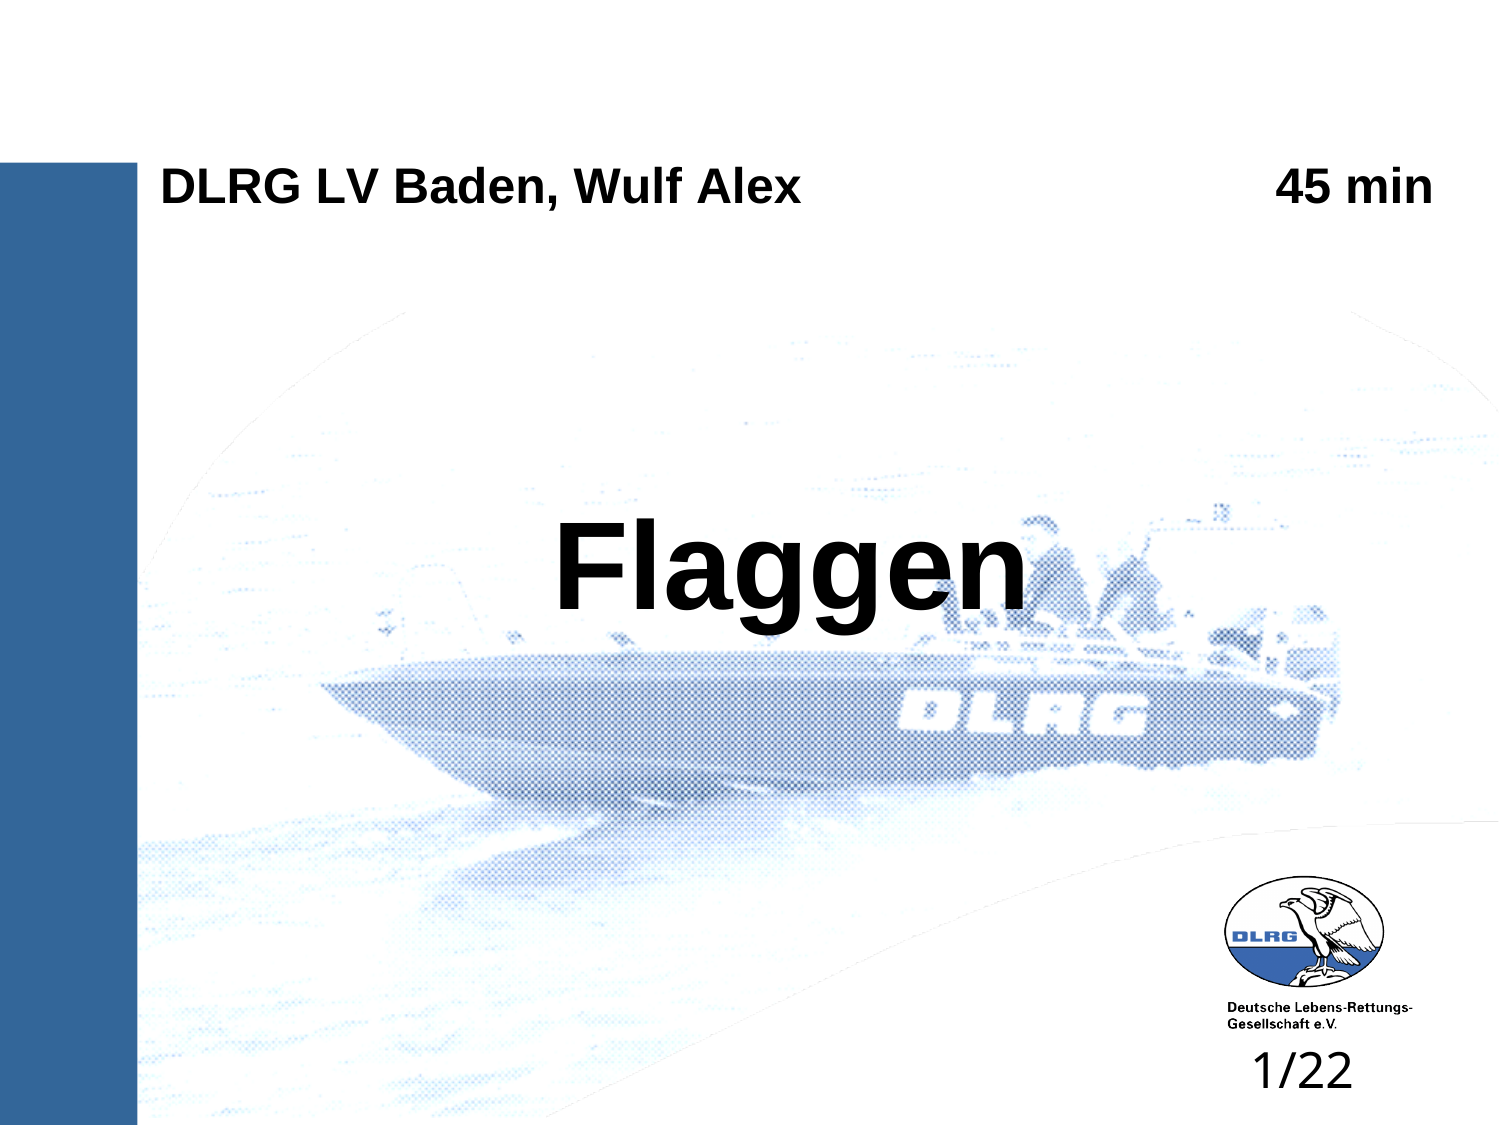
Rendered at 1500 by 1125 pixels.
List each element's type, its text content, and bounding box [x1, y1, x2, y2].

text_box <Nummer>/22 [1235, 1030, 1500, 1107]
picture [138, 311, 1499, 1118]
text_box DLRG LV Baden, Wulf Alex 45 min [145, 162, 1446, 237]
title Flaggen [537, 476, 1347, 661]
